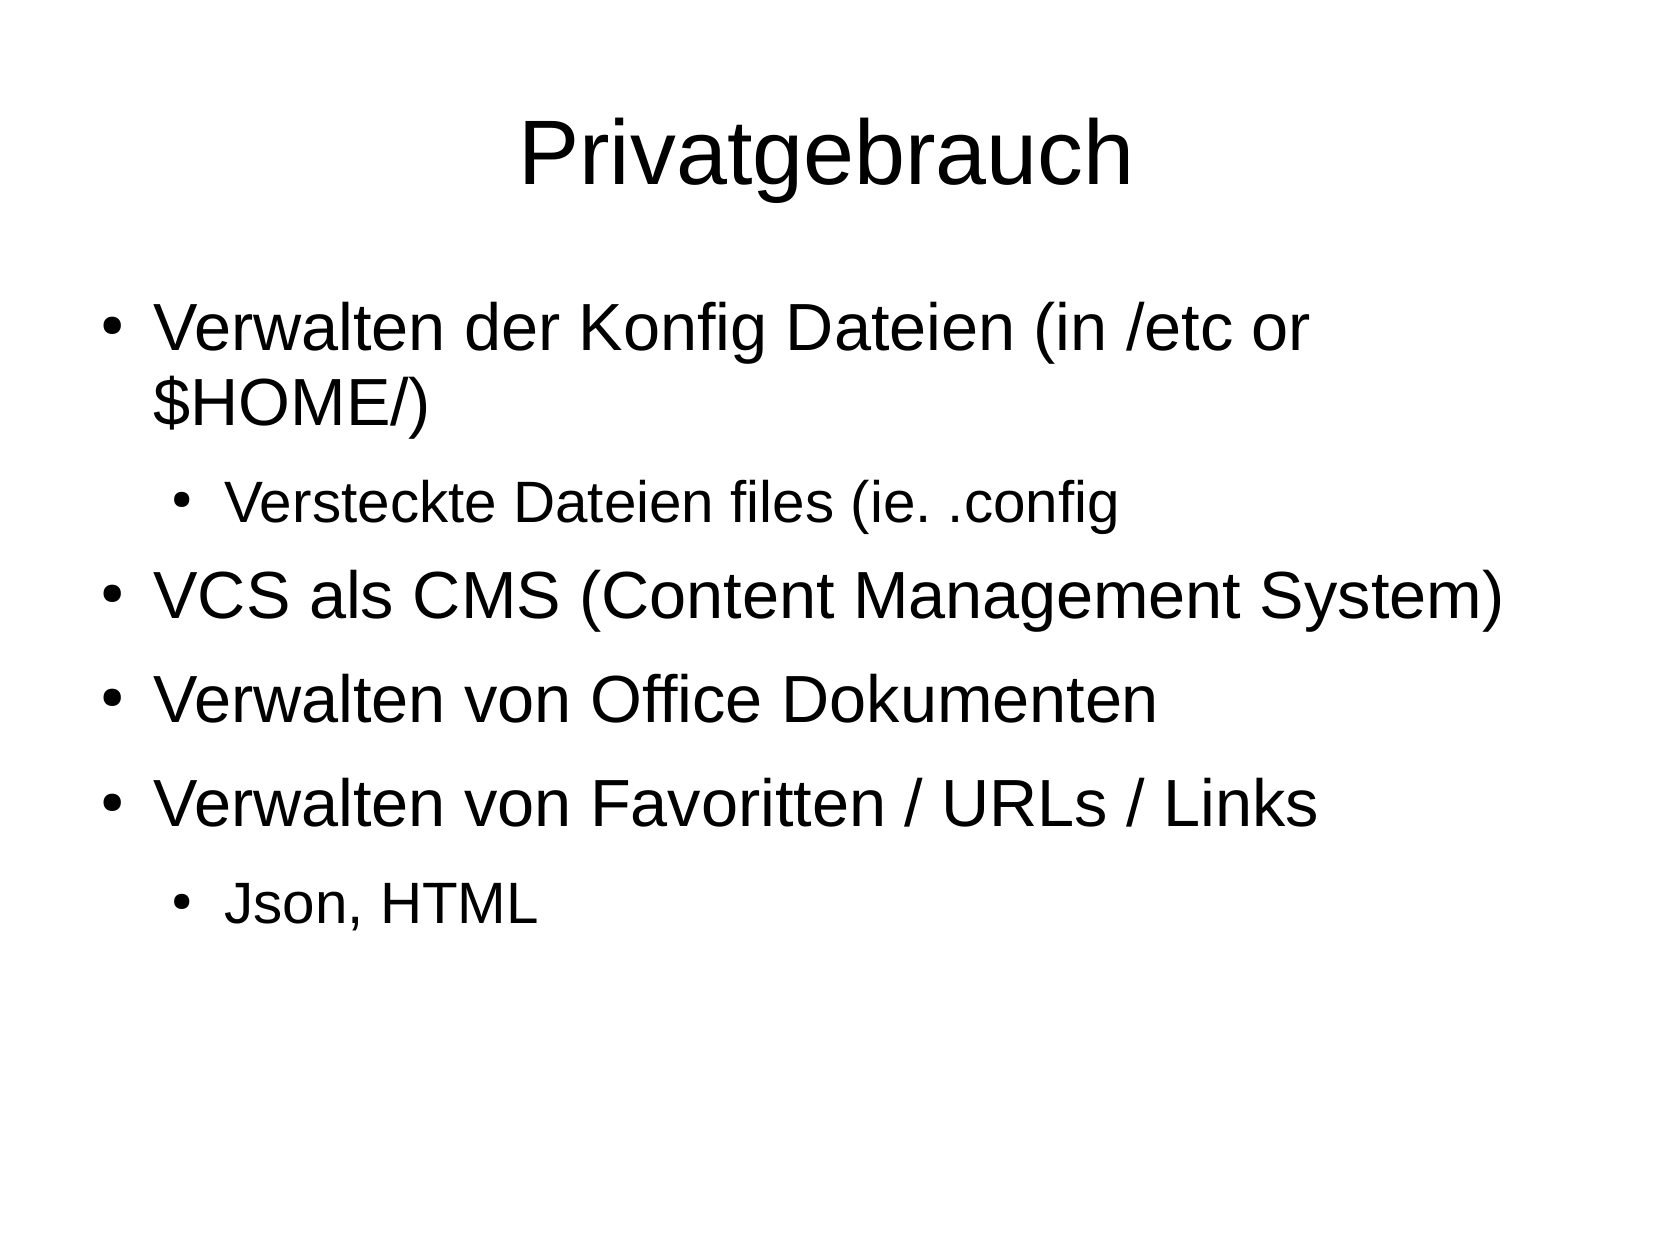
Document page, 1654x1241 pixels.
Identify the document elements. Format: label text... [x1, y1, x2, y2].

title Privatgebrauch [82, 56, 1571, 250]
list Verwalten der Konfig Dateien (in /etc or $HOME/) Versteckte Dateien files (ie. .config VCS als CMS (Content Management System) Verwalten von Office Dokumenten Verwalten von Favoritten / URLs / Links Json, HTML [82, 290, 1571, 1094]
